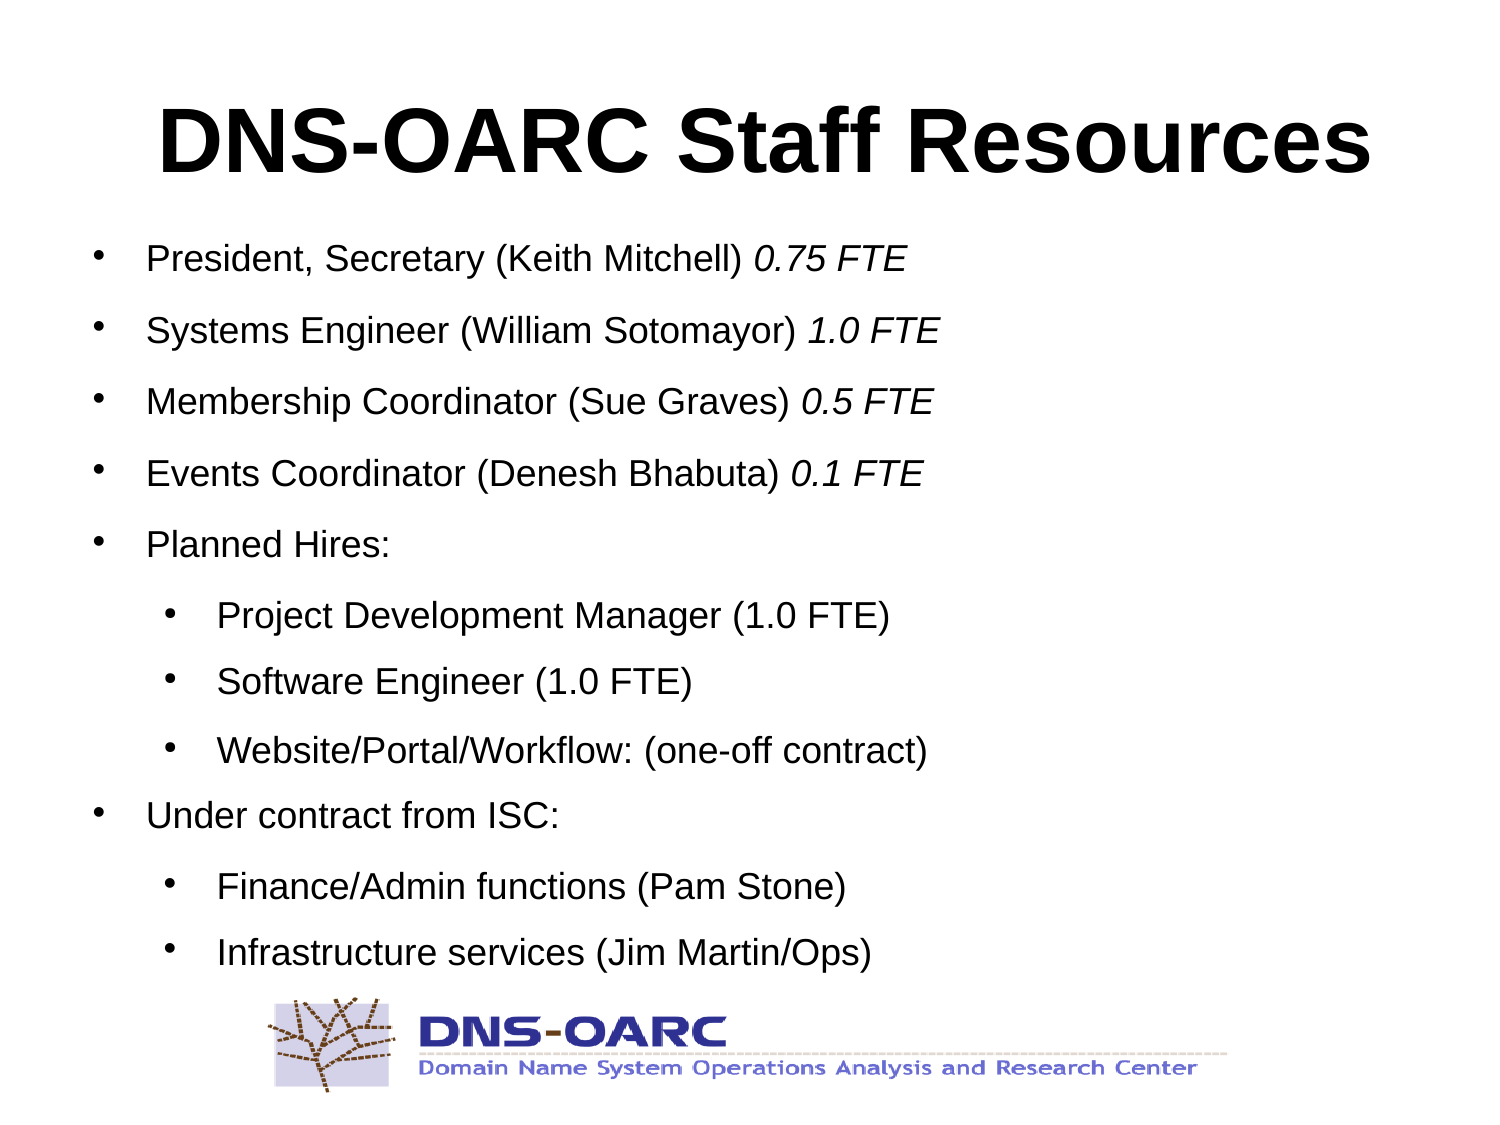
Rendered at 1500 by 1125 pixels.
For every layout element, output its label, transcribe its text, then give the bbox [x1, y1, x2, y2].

title DNS-OARC Staff Resources [75, 44, 1426, 233]
list President, Secretary (Keith Mitchell) 0.75 FTE Systems Engineer (William Sotomayor) 1.0 FTE Membership Coordinator (Sue Graves) 0.5 FTE Events Coordinator (Denesh Bhabuta) 0.1 FTE Planned Hires: Project Development Manager (1.0 FTE) Software Engineer (1.0 FTE) Website/Portal/Workflow: (one-off contract) Under contract from ISC: Finance/Admin functions (Pam Stone) Infrastructure services (Jim Martin/Ops) [75, 233, 1426, 977]
picture [214, 991, 1259, 1099]
